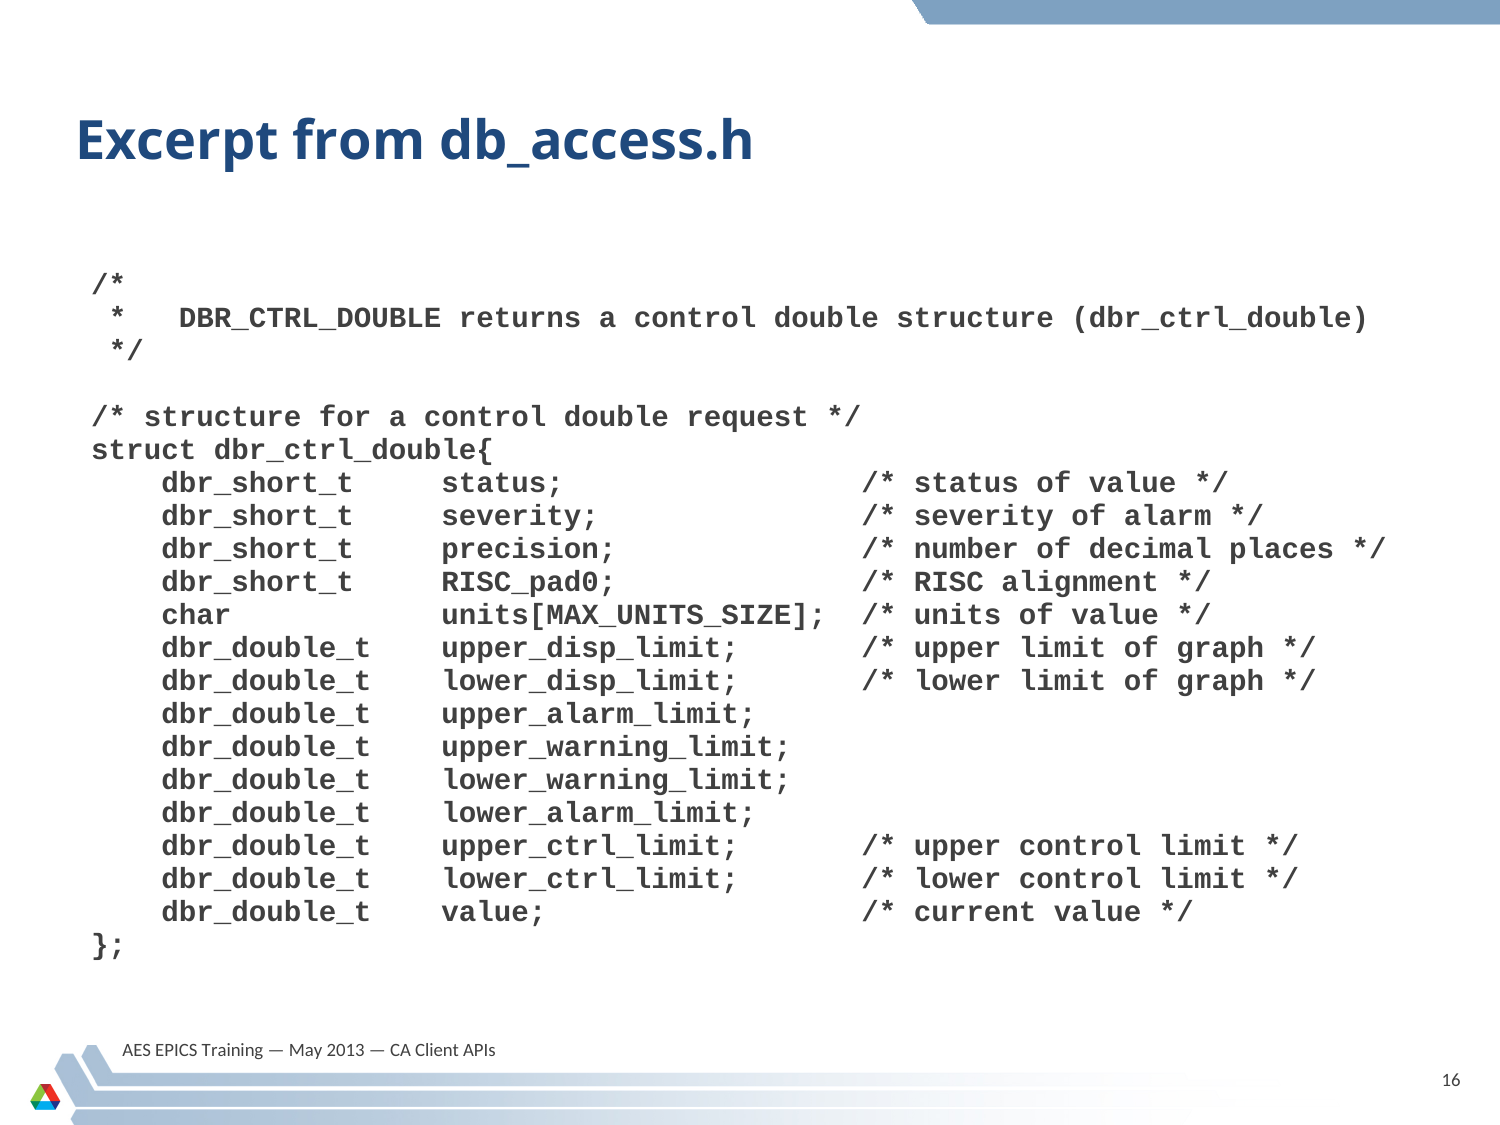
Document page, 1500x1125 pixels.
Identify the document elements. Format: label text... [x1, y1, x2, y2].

title Excerpt from db_access.h [75, 45, 1426, 233]
picture [0, 1037, 1500, 1125]
picture [0, 0, 1500, 26]
list /* * DBR_CTRL_DOUBLE returns a control double structure (dbr_ctrl_double) */ /* structure for a control double request */ struct dbr_ctrl_double{ dbr_short_t status; /* status of value */ dbr_short_t severity; /* severity of alarm */ dbr_short_t precision; /* number of decimal places */ dbr_short_t RISC_pad0; /* RISC alignment */ char units[MAX_UNITS_SIZE]; /* units of value */ dbr_double_t upper_disp_limit; /* upper limit of graph */ dbr_double_t lower_disp_limit; /* lower limit of graph */ dbr_double_t upper_alarm_limit; dbr_double_t upper_warning_limit; dbr_double_t lower_warning_limit; dbr_double_t lower_alarm_limit; dbr_double_t upper_ctrl_limit; /* upper control limit */ dbr_double_t lower_ctrl_limit; /* lower control limit */ dbr_double_t value; /* current value */ }; [75, 262, 1426, 1006]
